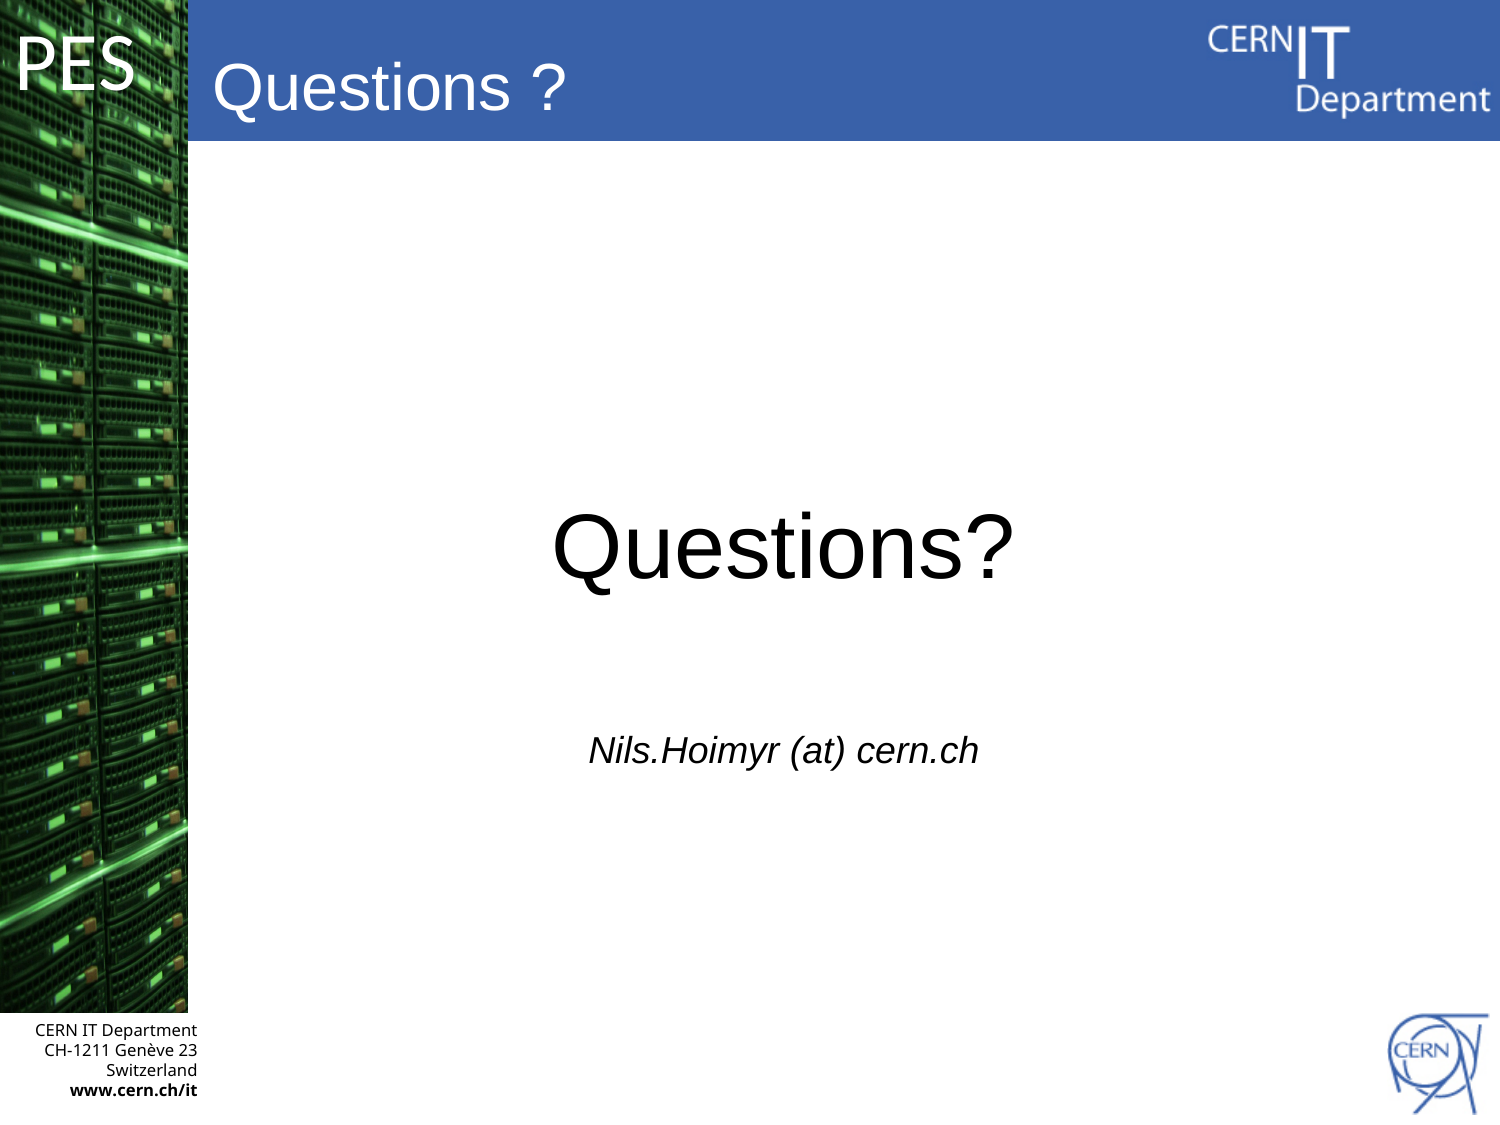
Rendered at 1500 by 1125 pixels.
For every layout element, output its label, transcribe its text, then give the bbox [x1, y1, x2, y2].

list Questions? Nils.Hoimyr (at) cern.ch [330, 487, 1182, 945]
picture [0, 0, 212, 1013]
picture [1387, 1012, 1490, 1115]
picture [1125, 0, 1500, 141]
title Questions ? [212, 0, 1125, 176]
